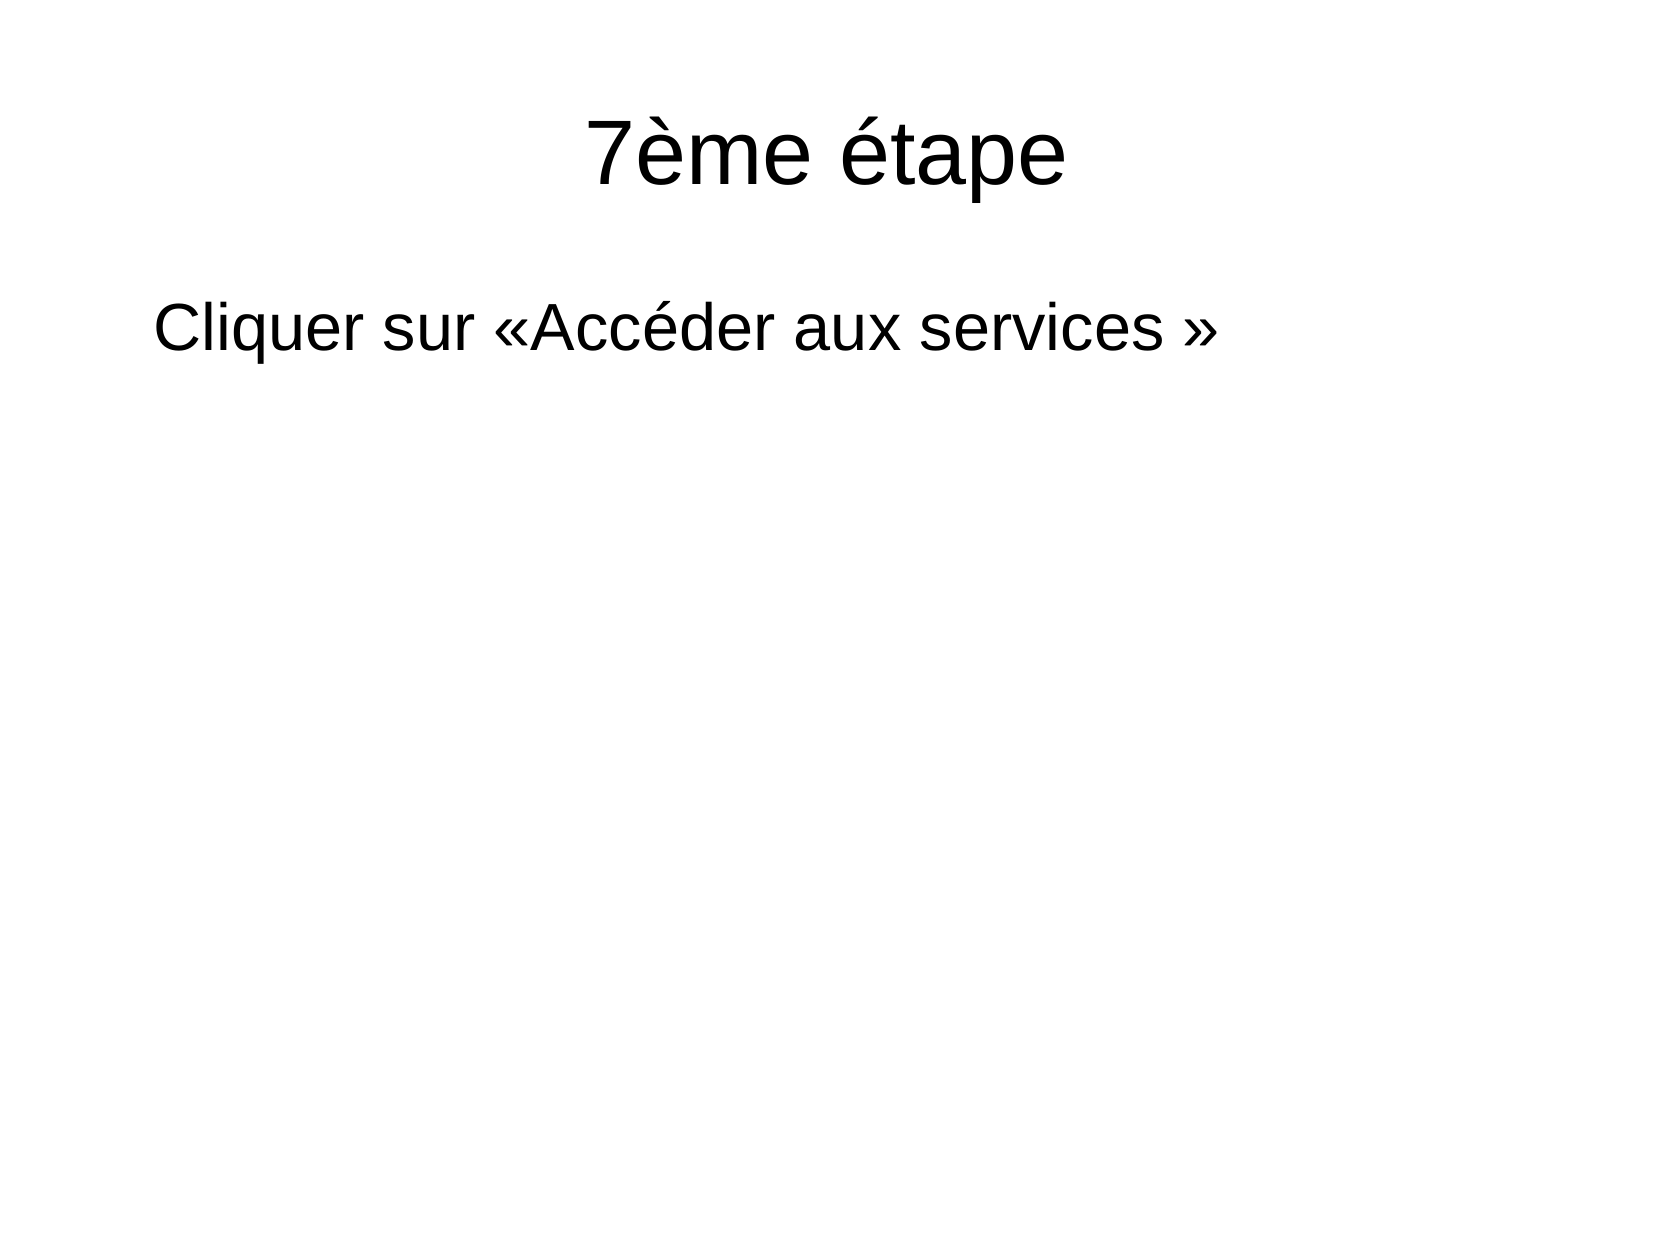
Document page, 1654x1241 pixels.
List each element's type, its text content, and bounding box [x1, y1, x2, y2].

title 7ème étape [82, 49, 1571, 257]
list Cliquer sur «Accéder aux services » [82, 290, 1571, 1010]
